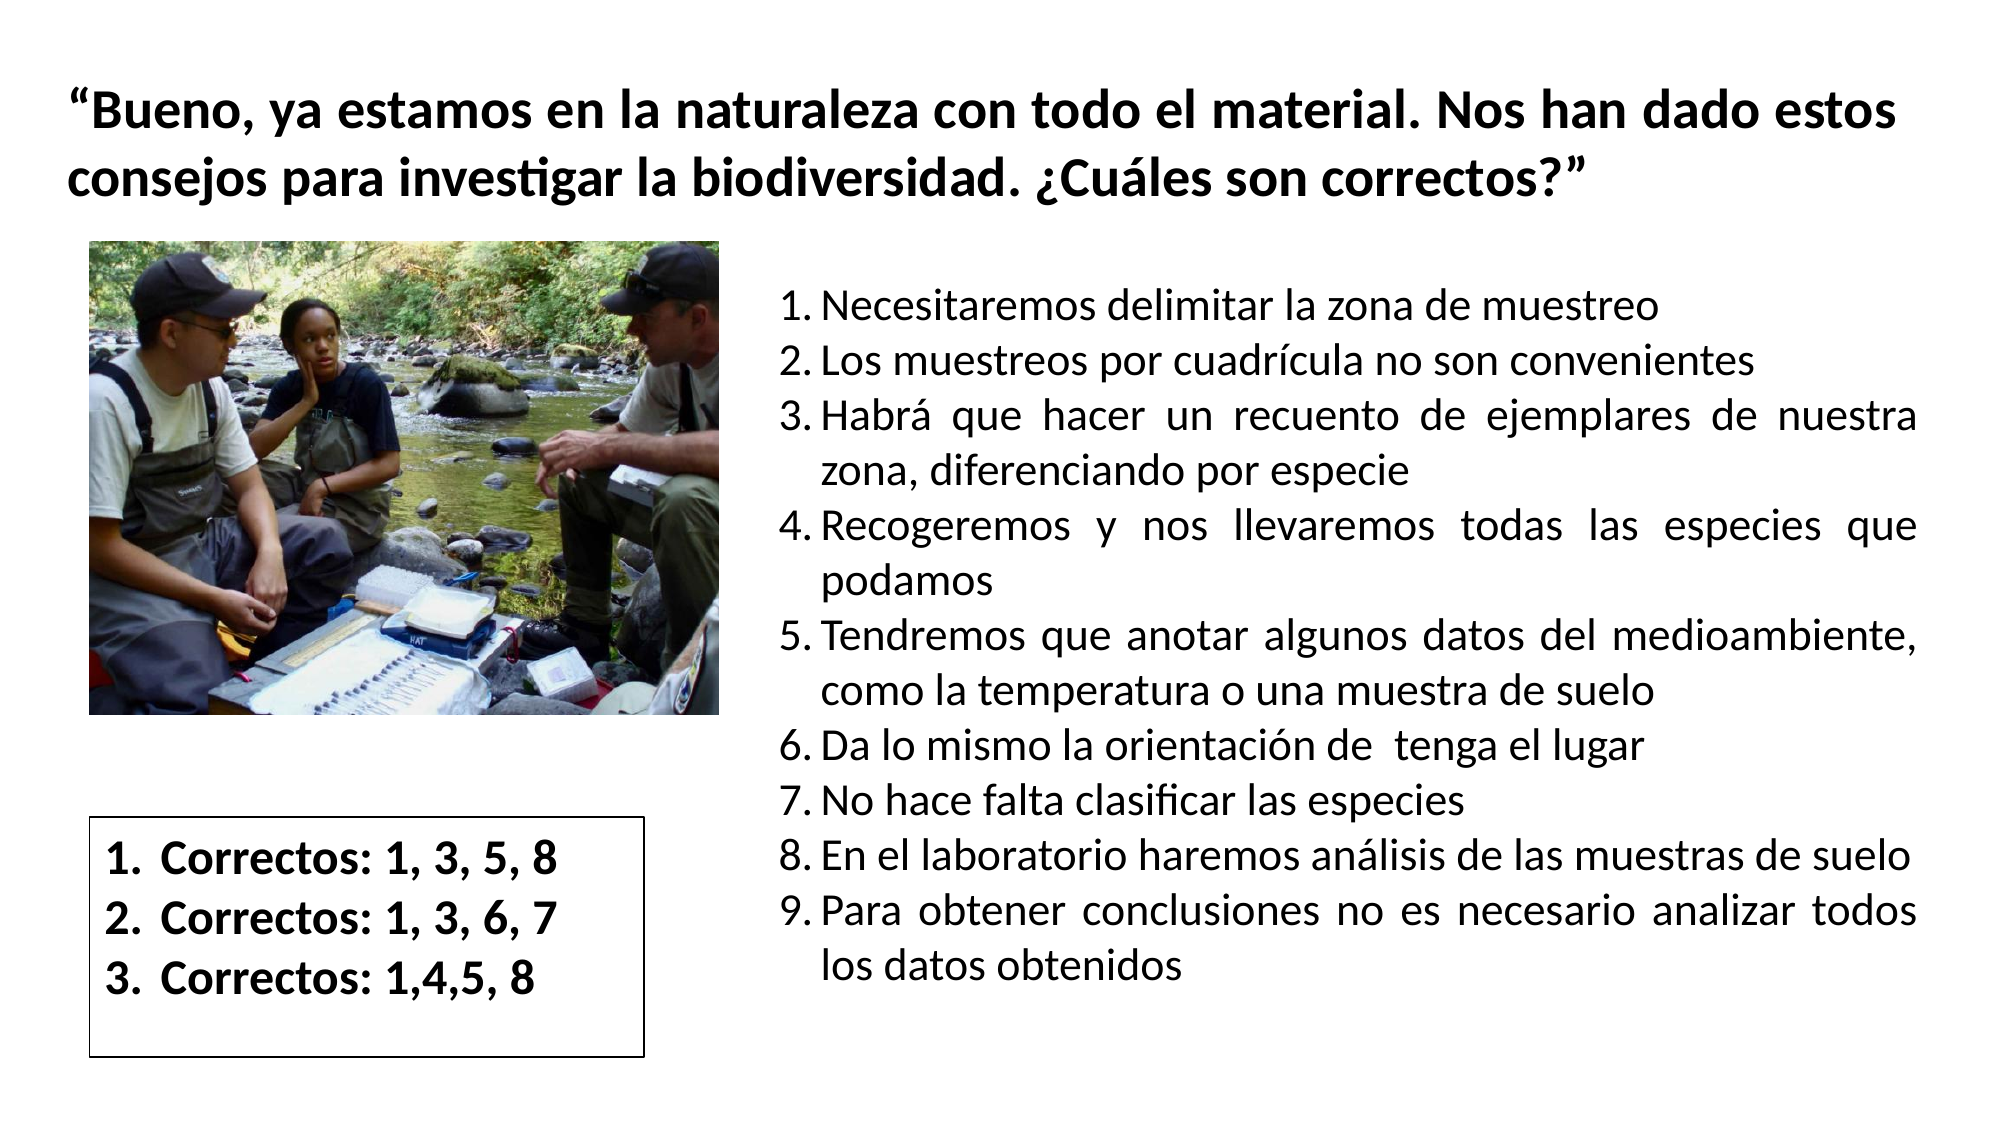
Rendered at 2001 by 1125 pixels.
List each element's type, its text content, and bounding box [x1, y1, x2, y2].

picture [89, 241, 719, 715]
text_box Necesitaremos delimitar la zona de muestreo Los muestreos por cuadrícula no son convenientes Habrá que hacer un recuento de ejemplares de nuestra zona, diferenciando por especie Recogeremos y nos llevaremos todas las especies que podamos Tendremos que anotar algunos datos del medioambiente, como la temperatura o una muestra de suelo Da lo mismo la orientación de tenga el lugar No hace falta clasificar las especies En el laboratorio haremos análisis de las muestras de suelo Para obtener conclusiones no es necesario analizar todos los datos obtenidos [763, 267, 1934, 998]
text_box Correctos: 1, 3, 5, 8 Correctos: 1, 3, 6, 7 Correctos: 1,4,5, 8 [89, 816, 644, 1057]
text_box “Bueno, ya estamos en la naturaleza con todo el material. Nos han dado estos consejos para investigar la biodiversidad. ¿Cuáles son correctos?” [52, 65, 1913, 216]
